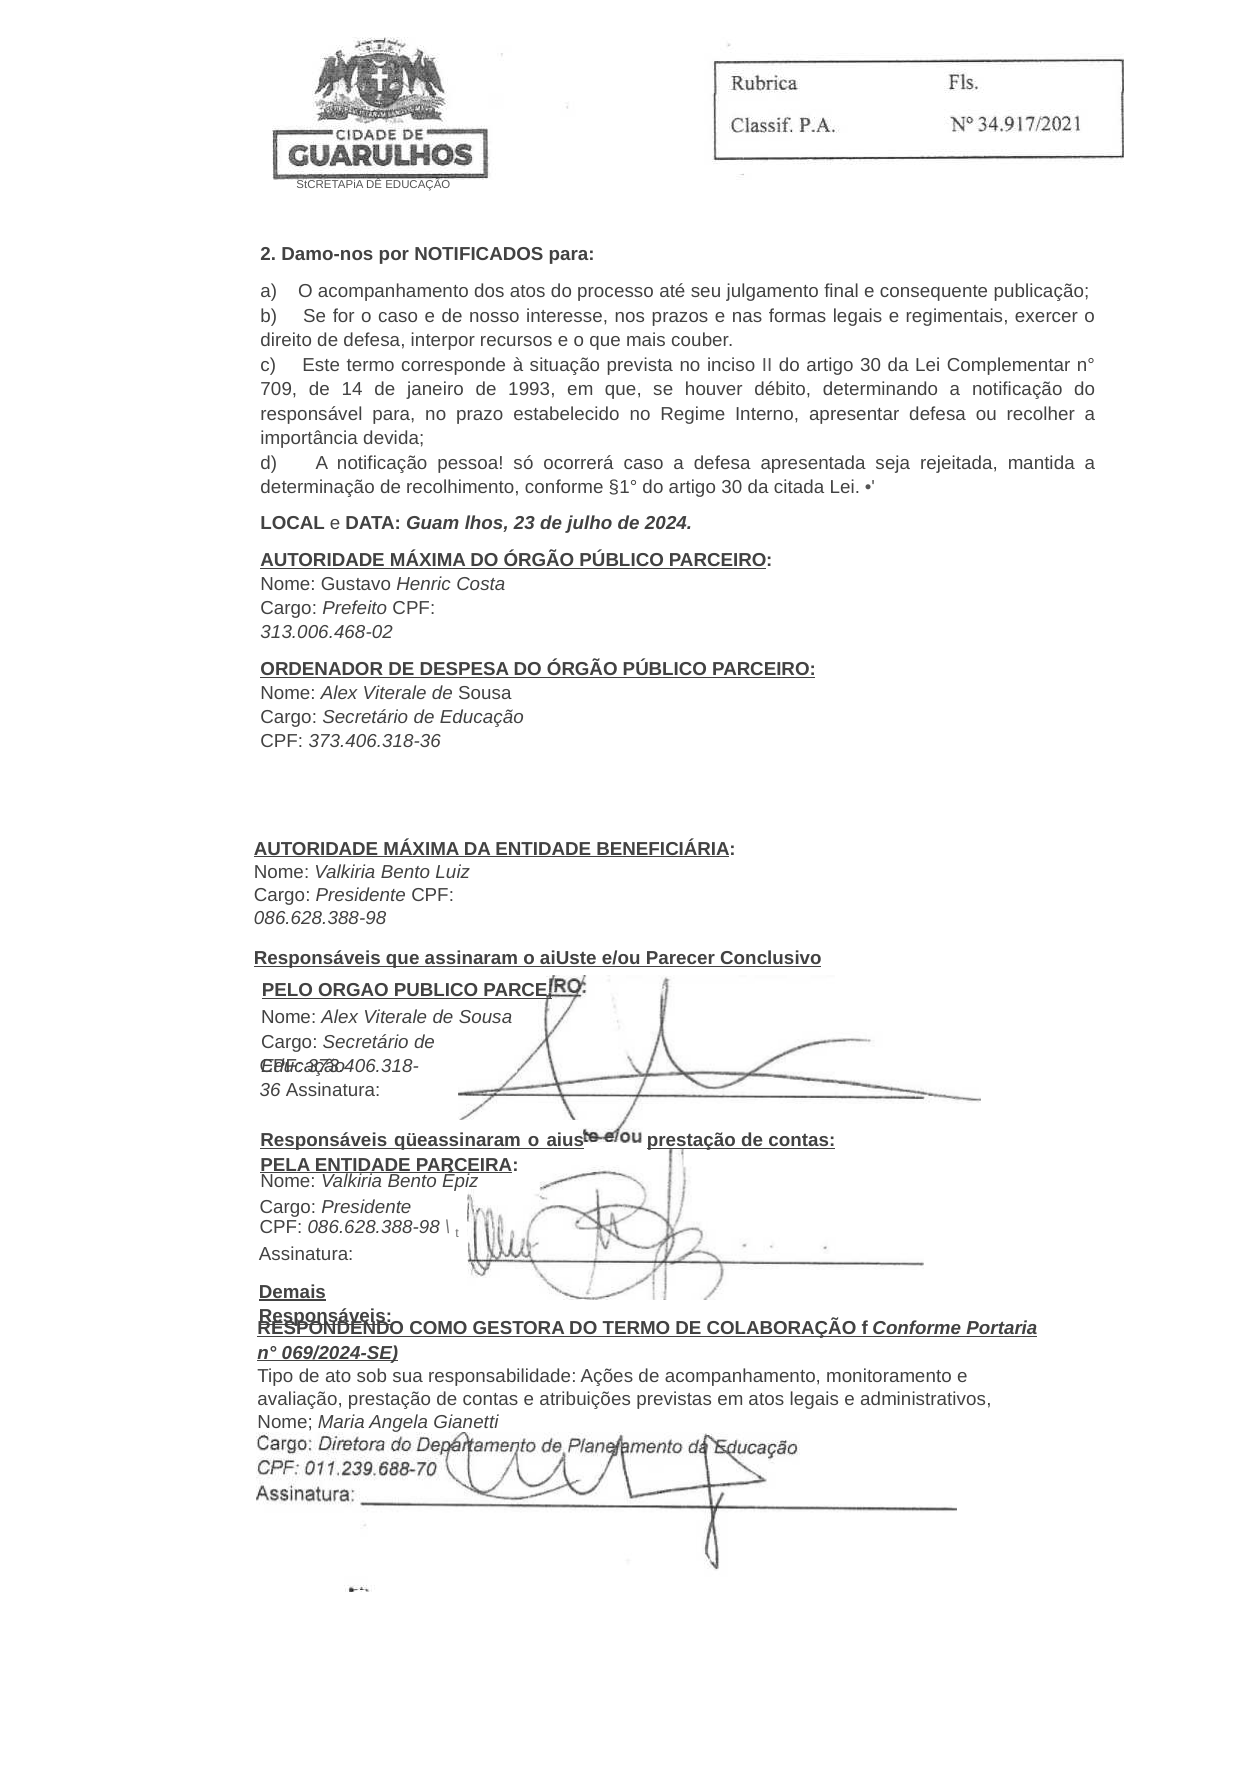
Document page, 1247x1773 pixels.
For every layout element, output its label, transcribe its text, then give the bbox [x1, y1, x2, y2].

text_box Responsáveis que assinaram o aiUste e/ou Parecer Conclusivo [254, 946, 827, 976]
text_box AUTORIDADE MÁXIMA DA ENTIDADE BENEFICIÁRIA: Nome: Valkiria Bento Luiz Cargo: Presidente CPF: 086.628.388-98 [254, 836, 752, 927]
text_box RESPONDENDO COMO GESTORA DO TERMO DE COLABORAÇÃO f Conforme Portaria n° 069/2024-SE) Tipo de ato sob sua responsabilidade: Ações de acompanhamento, monitoramento e avaliação, prestação de contas e atribuições previstas em atos legais e administrativos, Nome; Maria Angela Gianetti [257, 1314, 1054, 1430]
text_box Assinatura: Demais Responsáveis: [259, 1243, 461, 1304]
text_box CPF: 373.406.318-36 Assinatura: [259, 1051, 440, 1091]
text_box Responsáveis qüeassinaram o aius PELA ENTIDADE PARCEIRA: [260, 1126, 584, 1148]
picture [272, 37, 1124, 181]
text_box PELO ORGAO PUBLICO PARCE, [262, 978, 550, 994]
picture [458, 994, 549, 998]
text_box Cargo: Presidente [259, 1196, 410, 1215]
picture [256, 1432, 957, 1592]
text_box Nome: Valkiria Bento Êpiz [260, 1170, 475, 1193]
picture [458, 976, 981, 1144]
text_box Responsáveis qüeassinaram o aius PELA ENTIDADE PARCEIRA: [260, 1149, 584, 1166]
text_box Nome: Alex Viterale de Sousa Cargo: Secretário de Educação [261, 1003, 522, 1047]
text_box CPF: 086.628.388-98 \ t [259, 1219, 470, 1241]
text_box StCRETAPiA DÊ EDUCAÇÃO [296, 177, 465, 197]
text_box prestação de contas: [647, 1128, 843, 1150]
picture [467, 1149, 924, 1300]
text_box 2. Damo-nos por NOTIFICADOS para: a) O acompanhamento dos atos do processo até seu julgamento final e consequente publicação; b) Se for o caso e de nosso interesse, nos prazos e nas formas legais e regimentais, exercer o direito de defesa, interpor recursos e o que mais couber. c) Este termo corresponde à situação prevista no inciso II do artigo 30 da Lei Complementar n° 709, de 14 de janeiro de 1993, em que, se houver débito, determinando a notificação do responsável para, no prazo estabelecido no Regime Interno, apresentar defesa ou recolher a importância devida; d) A notificação pessoa! só ocorrerá caso a defesa apresentada seja rejeitada, mantida a determinação de recolhimento, conforme §1° do artigo 30 da citada Lei. •' LOCAL e DATA: Guam lhos, 23 de julho de 2024. AUTORIDADE MÁXIMA DO ÓRGÃO PÚBLICO PARCEIRO: Nome: Gustavo Henric Costa Cargo: Prefeito CPF: 313.006.468-02 ORDENADOR DE DESPESA DO ÓRGÃO PÚBLICO PARCEIRO: Nome: Alex Viterale de Sousa Cargo: Secretário de Educação CPF: 373.406.318-36 [260, 241, 1095, 796]
